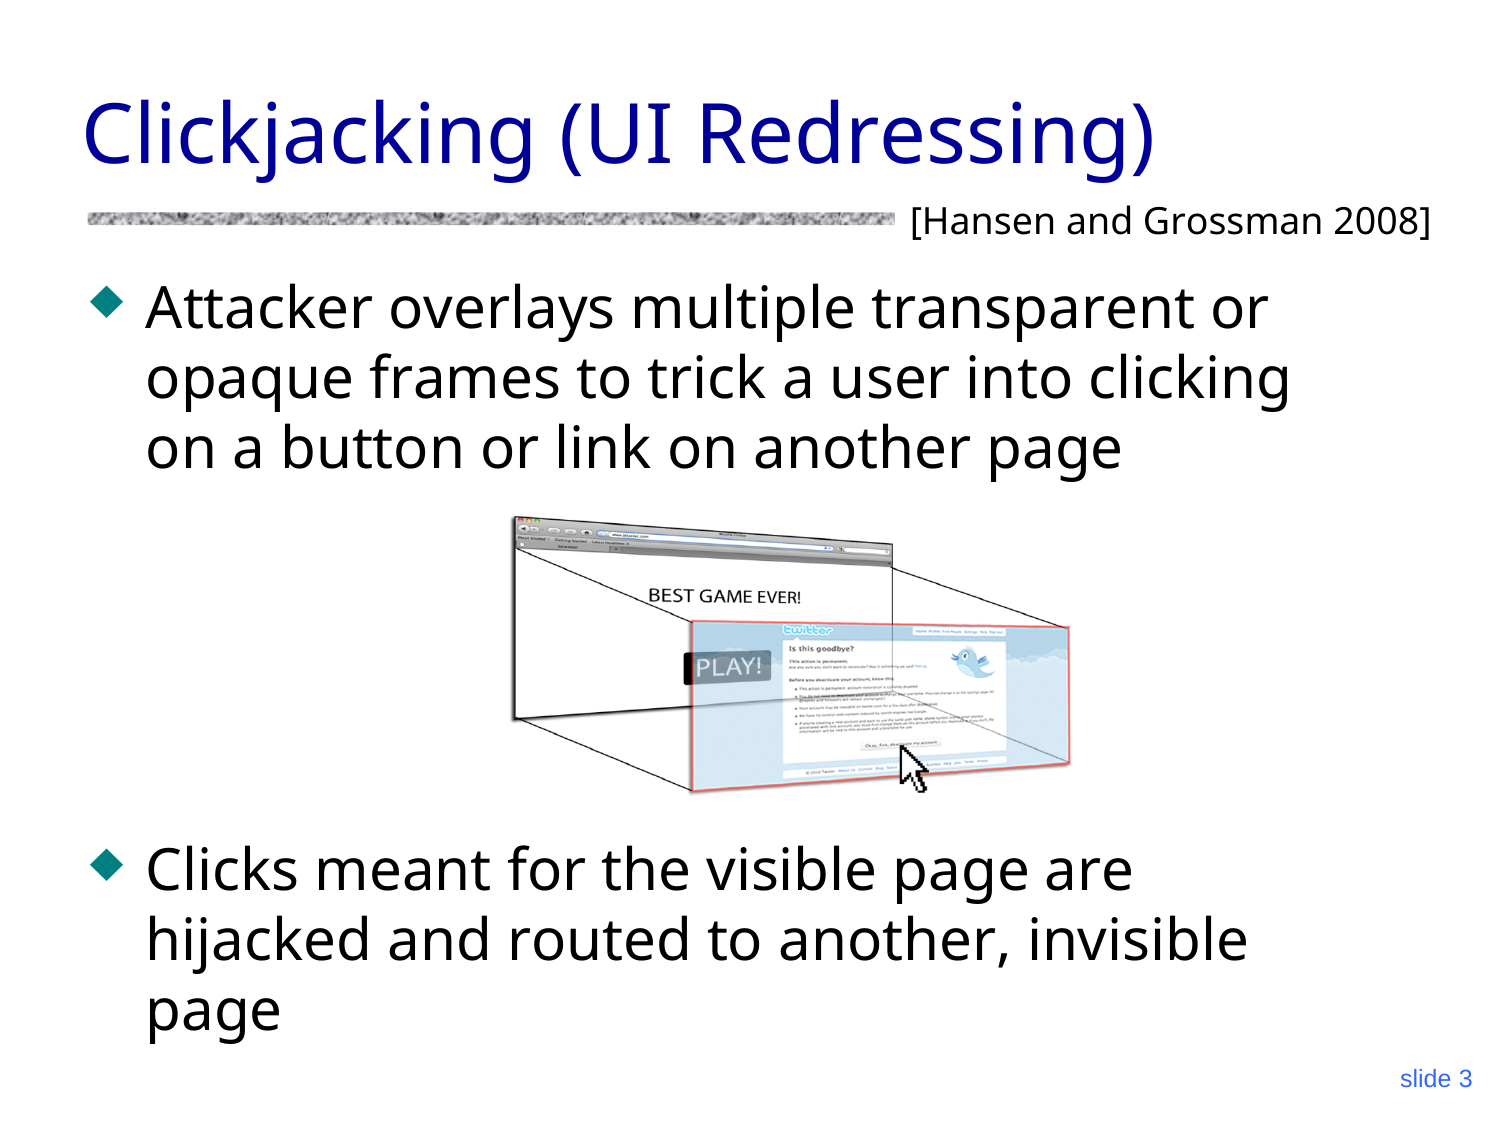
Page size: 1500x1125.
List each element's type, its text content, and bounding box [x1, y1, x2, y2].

picture [500, 493, 1101, 826]
text_box [Hansen and Grossman 2008] [894, 189, 1447, 250]
text_box Attacker overlays multiple transparent or opaque frames to trick a user into clicking on a button or link on another page Clicks meant for the visible page are hijacked and routed to another, invisible page [74, 262, 1388, 994]
text_box Clickjacking (UI Redressing) [66, 37, 1342, 188]
picture [87, 212, 894, 226]
text_box slide <number> [1174, 1025, 1488, 1101]
